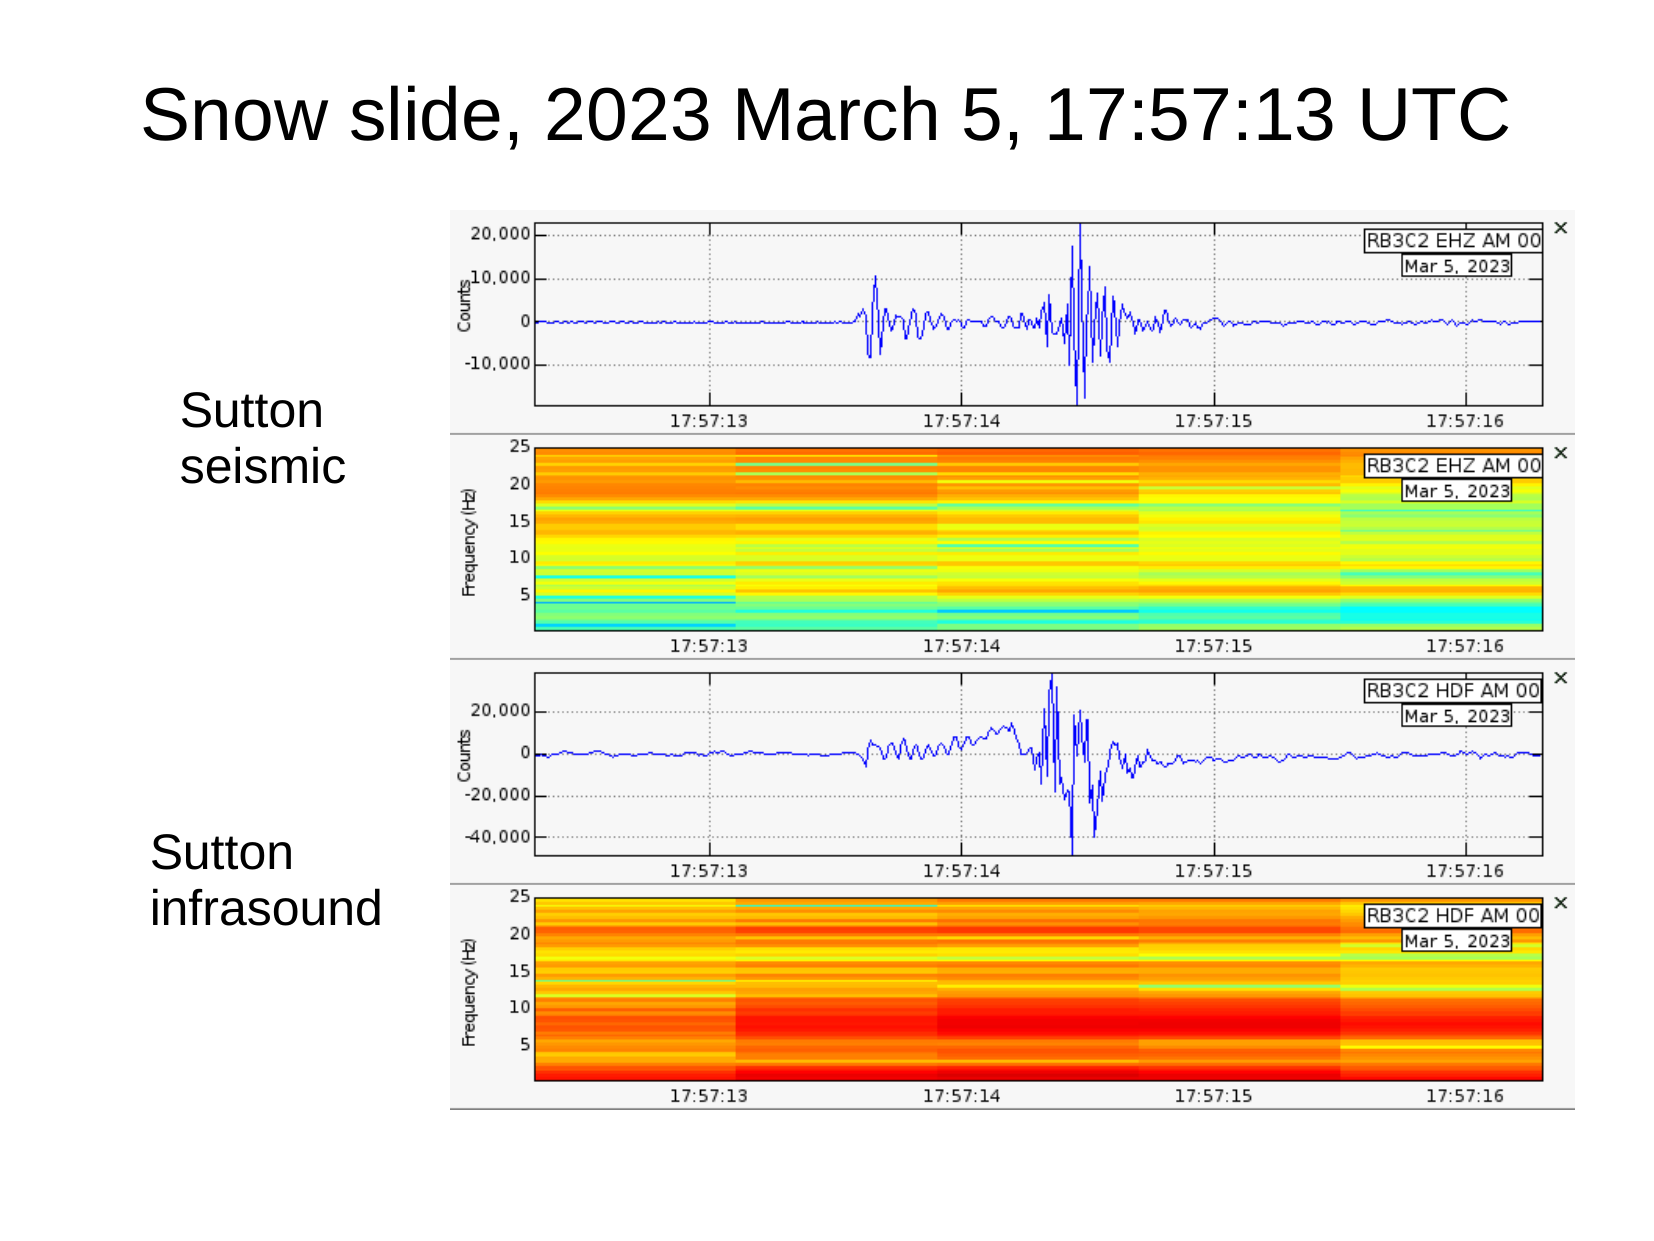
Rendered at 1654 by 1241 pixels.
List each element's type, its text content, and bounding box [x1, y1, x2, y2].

text_box Sutton seismic [165, 375, 391, 502]
title Snow slide, 2023 March 5, 17:57:13 UTC [82, 49, 1571, 181]
text_box Sutton infrasound [135, 817, 410, 946]
picture [450, 210, 1575, 1111]
